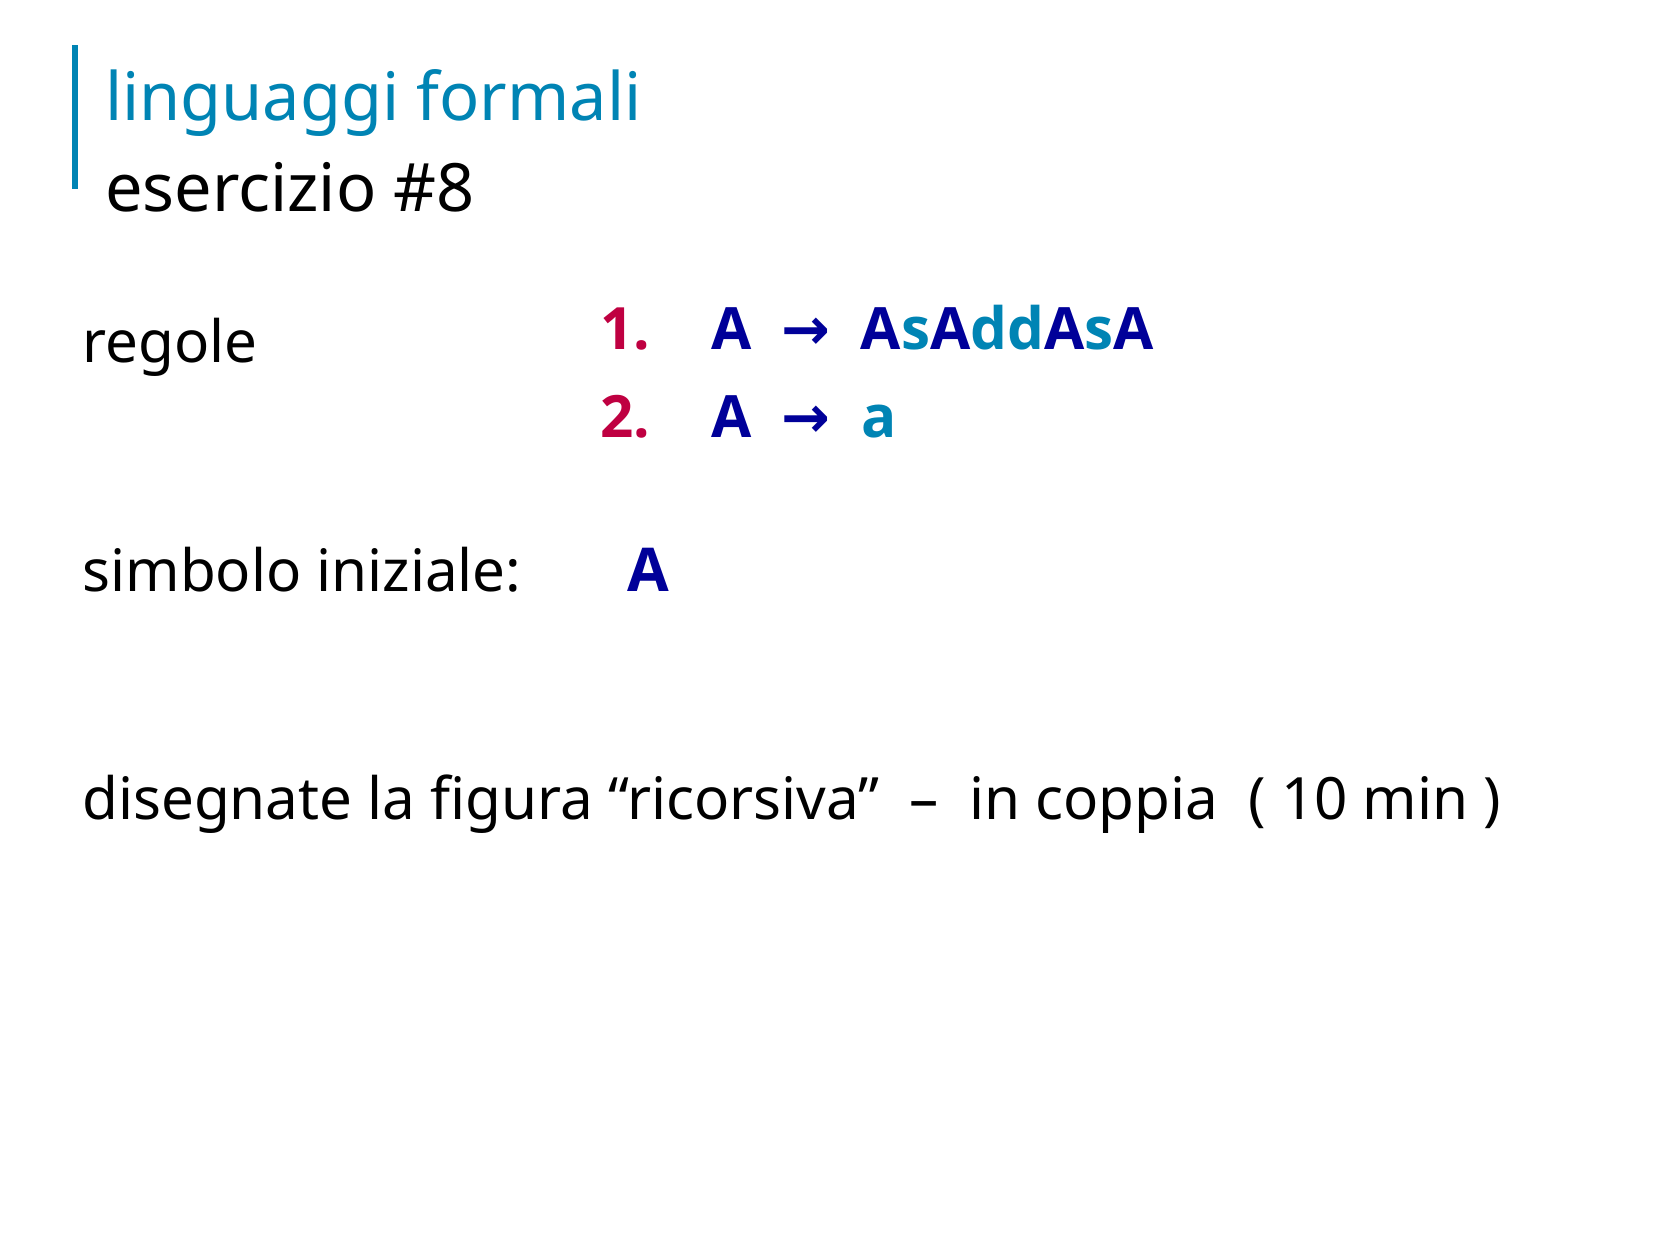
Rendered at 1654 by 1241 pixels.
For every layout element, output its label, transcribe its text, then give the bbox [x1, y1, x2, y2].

text_box 1. A → AsAddAsA [585, 281, 1381, 372]
title linguaggi formali esercizio #8 [105, 49, 1571, 200]
list regole simbolo iniziale: A disegnate la figura “ricorsiva” – in coppia ( 10 min ) [82, 300, 1571, 1126]
text_box 2. A → a [585, 370, 1366, 461]
